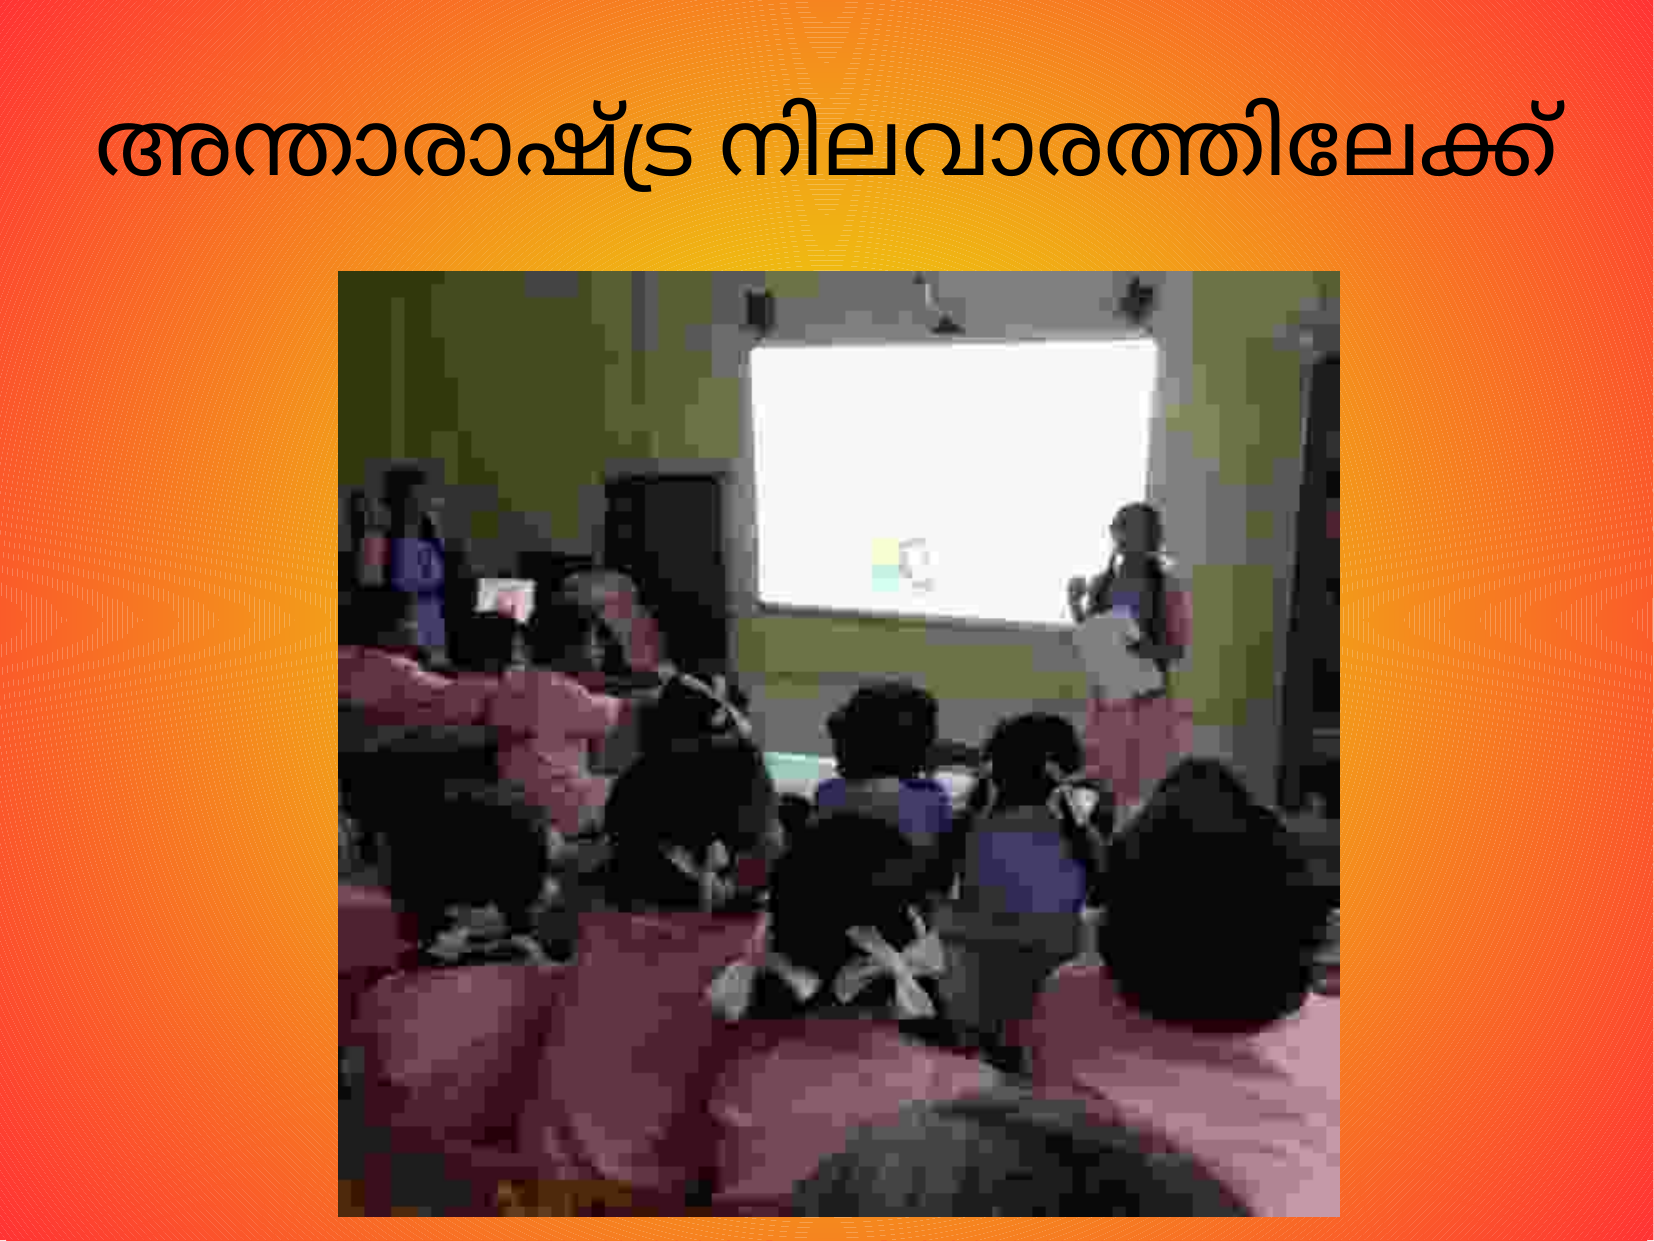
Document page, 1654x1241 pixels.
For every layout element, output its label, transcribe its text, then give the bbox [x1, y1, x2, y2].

title അന്താരാഷ്ട്ര നിലവാരത്തിലേക്ക് [82, 49, 1571, 257]
picture [338, 271, 1340, 1217]
